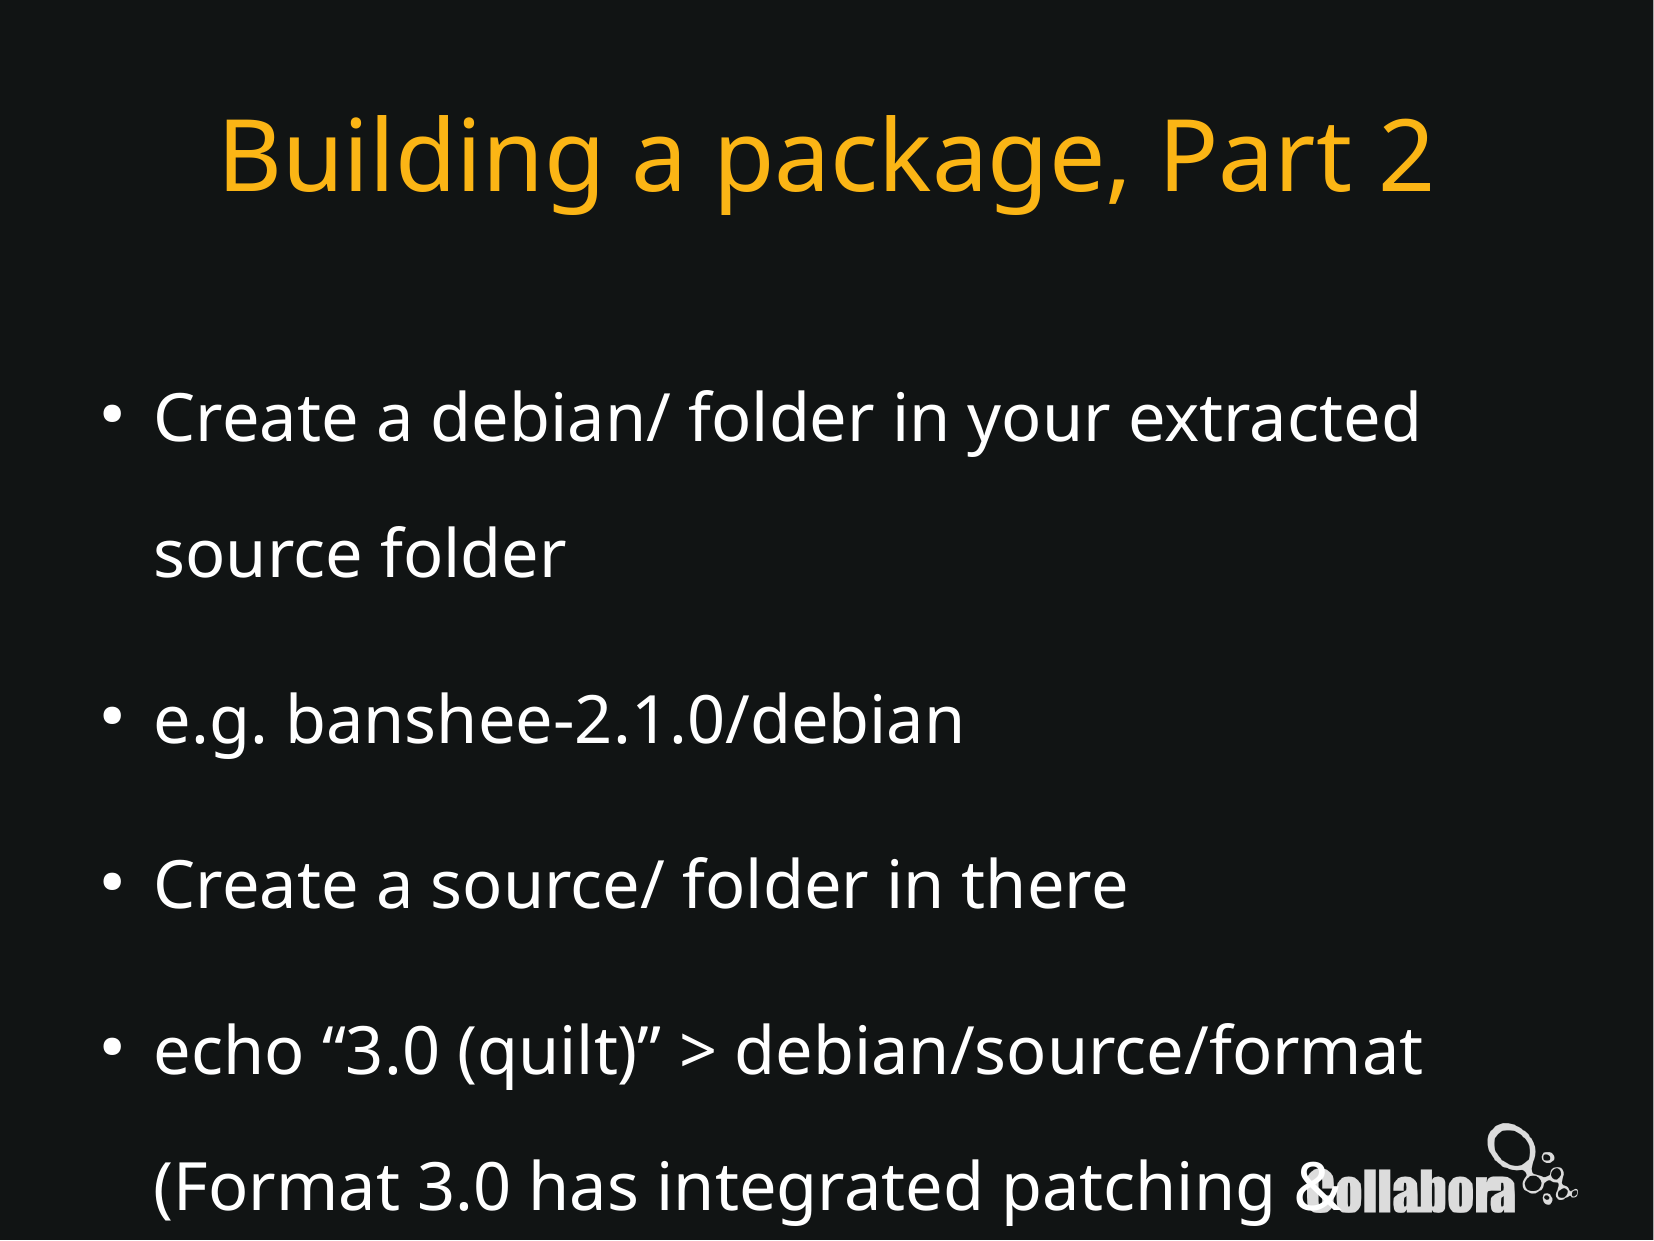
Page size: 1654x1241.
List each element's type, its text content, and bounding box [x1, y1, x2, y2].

picture [1307, 1167, 1319, 1181]
list Create a debian/ folder in your extracted source folder e.g. banshee-2.1.0/debian Create a source/ folder in there echo “3.0 (quilt)” > debian/source/format (Format 3.0 has integrated patching & supports multiple compression formats) [82, 324, 1571, 1162]
picture [1307, 1187, 1324, 1205]
picture [1307, 1123, 1578, 1213]
title Building a package, Part 2 [82, 49, 1571, 257]
